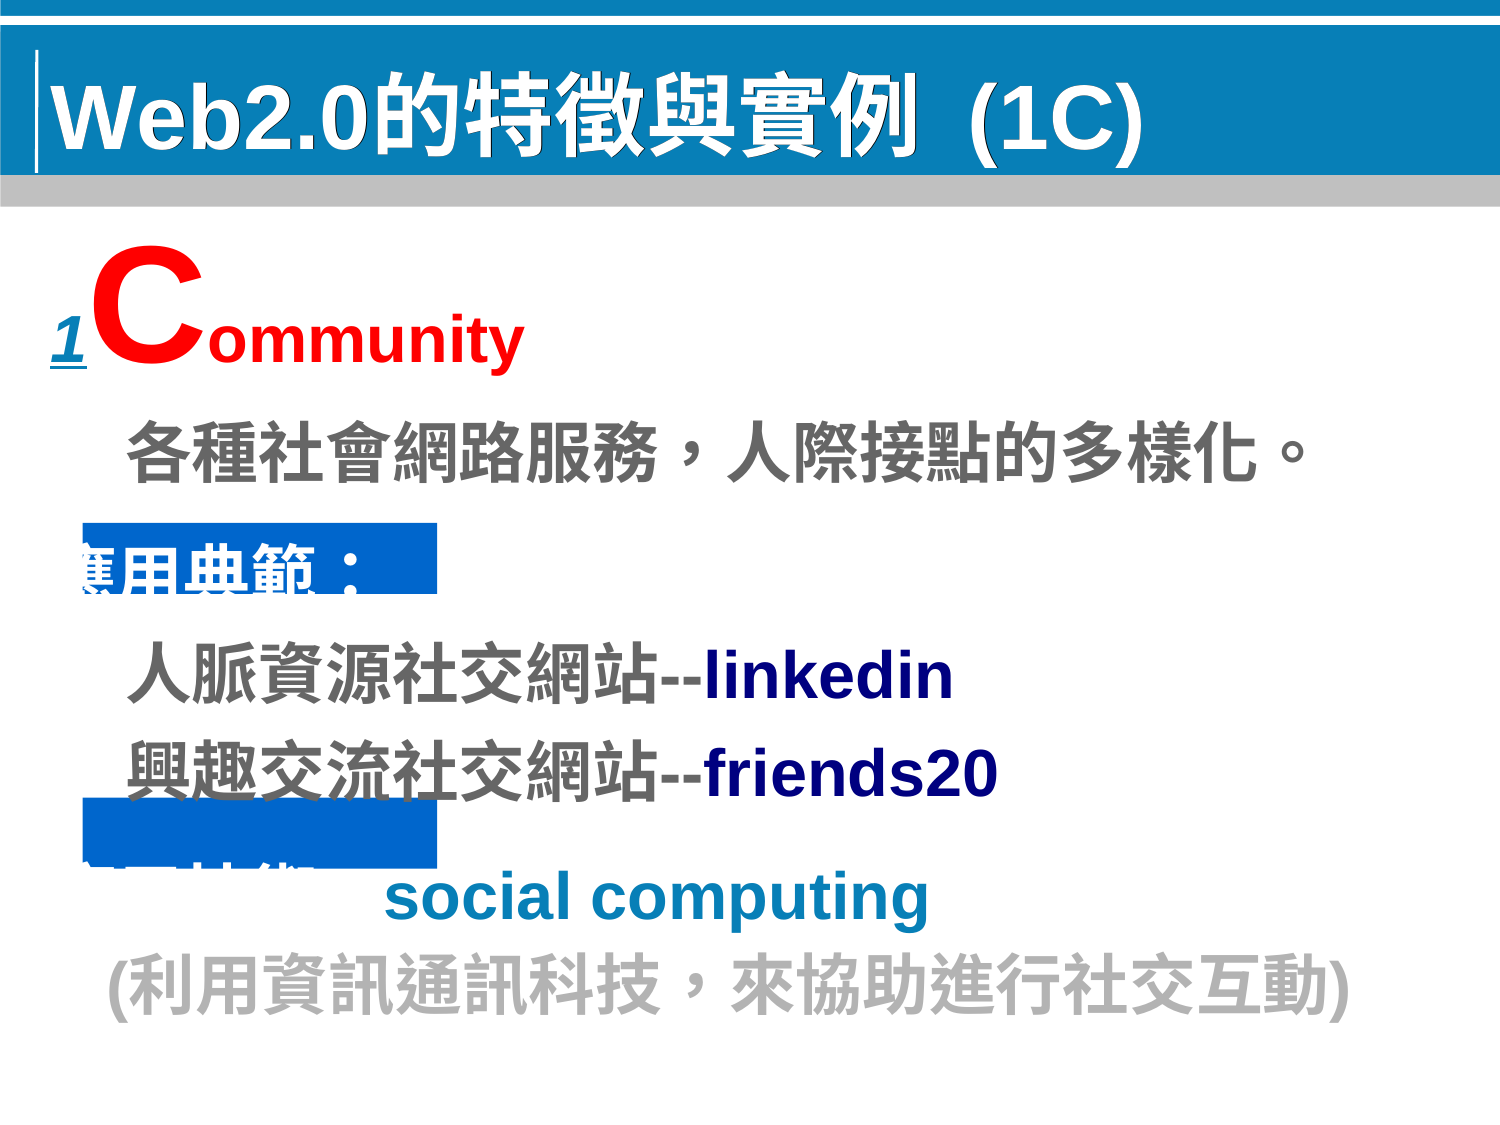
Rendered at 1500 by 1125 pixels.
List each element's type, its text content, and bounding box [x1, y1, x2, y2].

title Web2.0的特徵與實例 (1C) [50, 56, 1477, 168]
list 1Community 各種社會網路服務，人際接點的多樣化。 應用典範： 人脈資源社交網站--linkedin 興趣交流社交網站--friends20 應用技術：social computing (利用資訊通訊科技，來協助進行社交互動) [50, 223, 1450, 1064]
